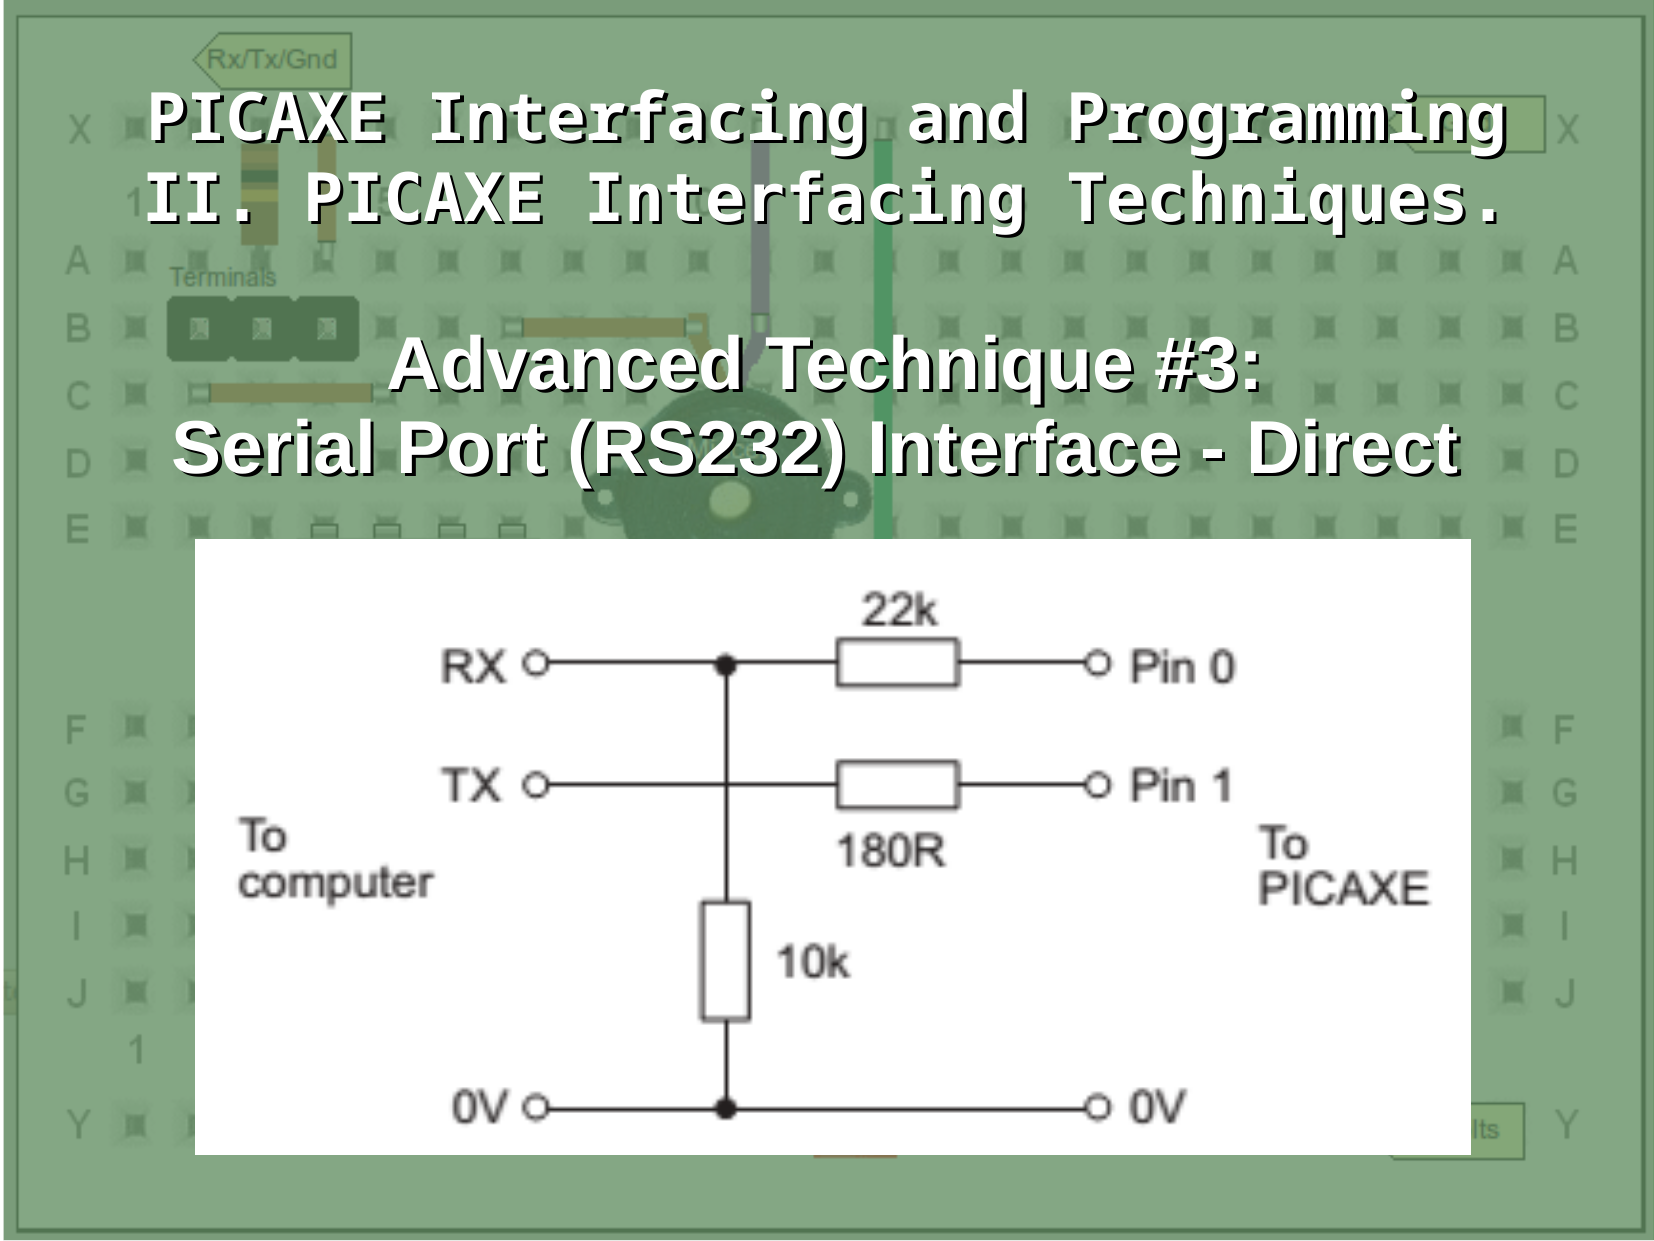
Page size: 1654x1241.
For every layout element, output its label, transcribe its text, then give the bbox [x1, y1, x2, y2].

subtitle Advanced Technique #3: Serial Port (RS232) Interface - Direct [71, 1102, 1561, 1162]
picture [3, 0, 1654, 1241]
title PICAXE Interfacing and Programming II. PICAXE Interfacing Techniques. [82, 37, 1571, 269]
subtitle Advanced Technique #3: Serial Port (RS232) Interface - Direct [71, 321, 1561, 382]
text_box [71, 382, 1561, 1102]
